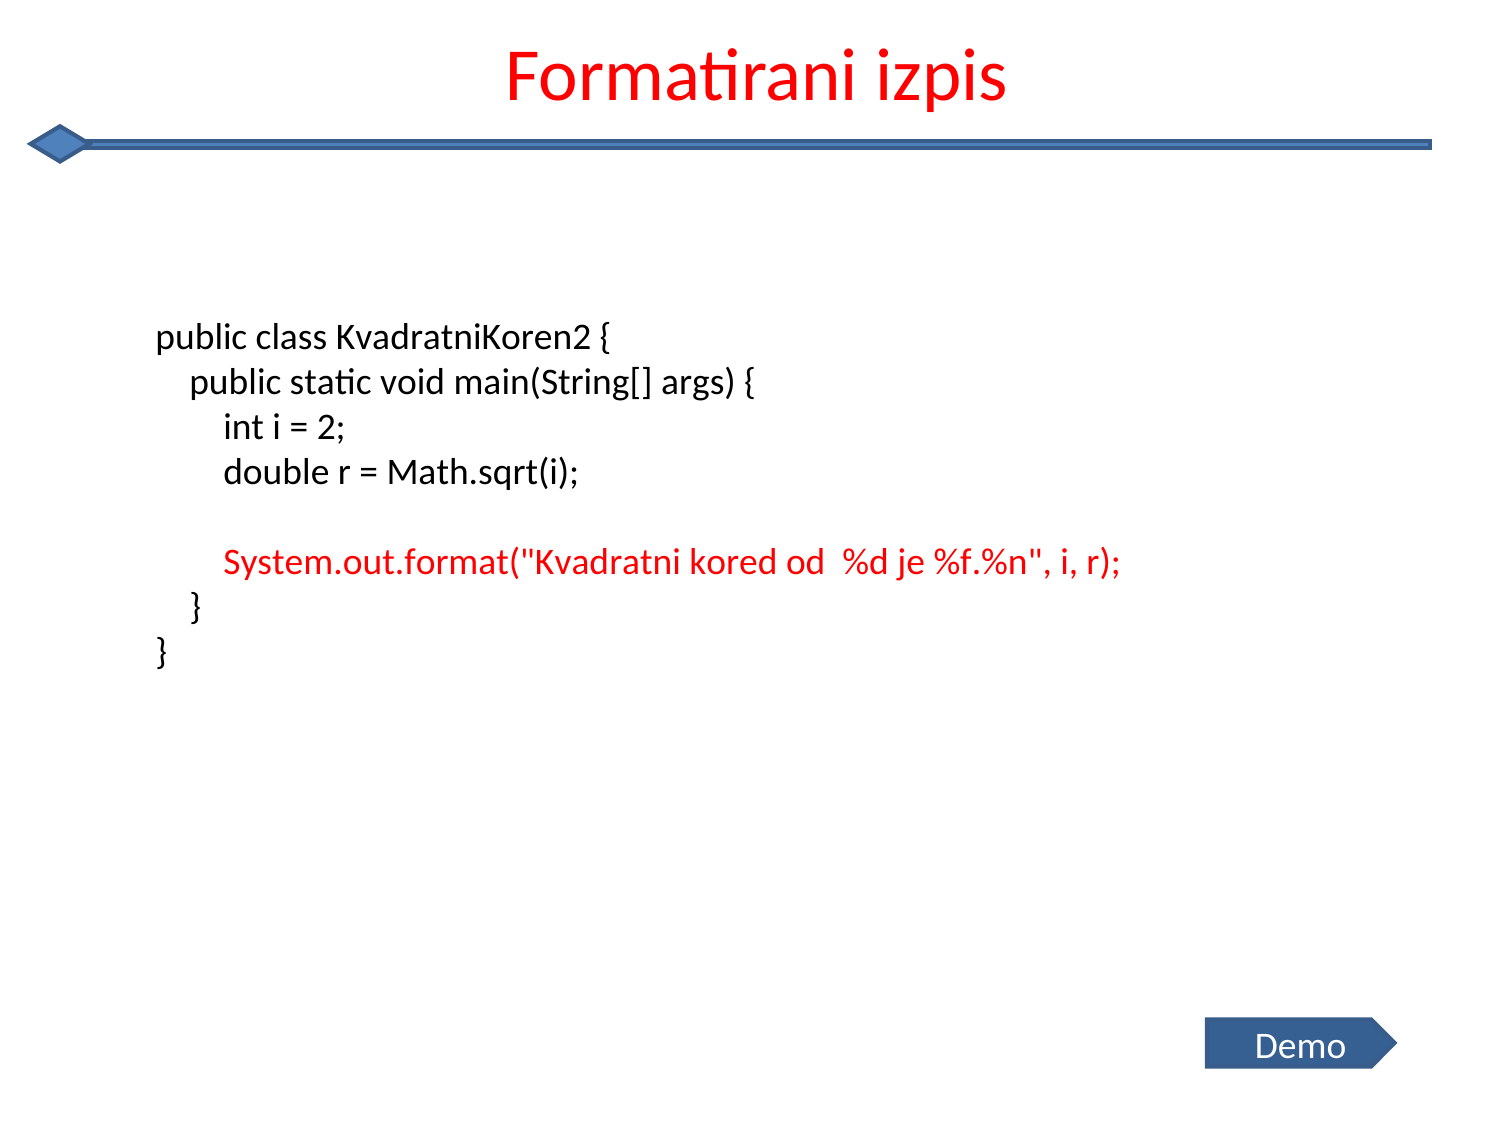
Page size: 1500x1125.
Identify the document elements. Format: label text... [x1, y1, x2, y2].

title Formatirani izpis [82, 0, 1433, 141]
text_box public class KvadratniKoren2 { public static void main(String[] args) { int i = 2; double r = Math.sqrt(i); System.out.format("Kvadratni kored od %d je %f.%n", i, r); } } [140, 304, 1372, 681]
text_box Demo [1206, 1019, 1395, 1067]
